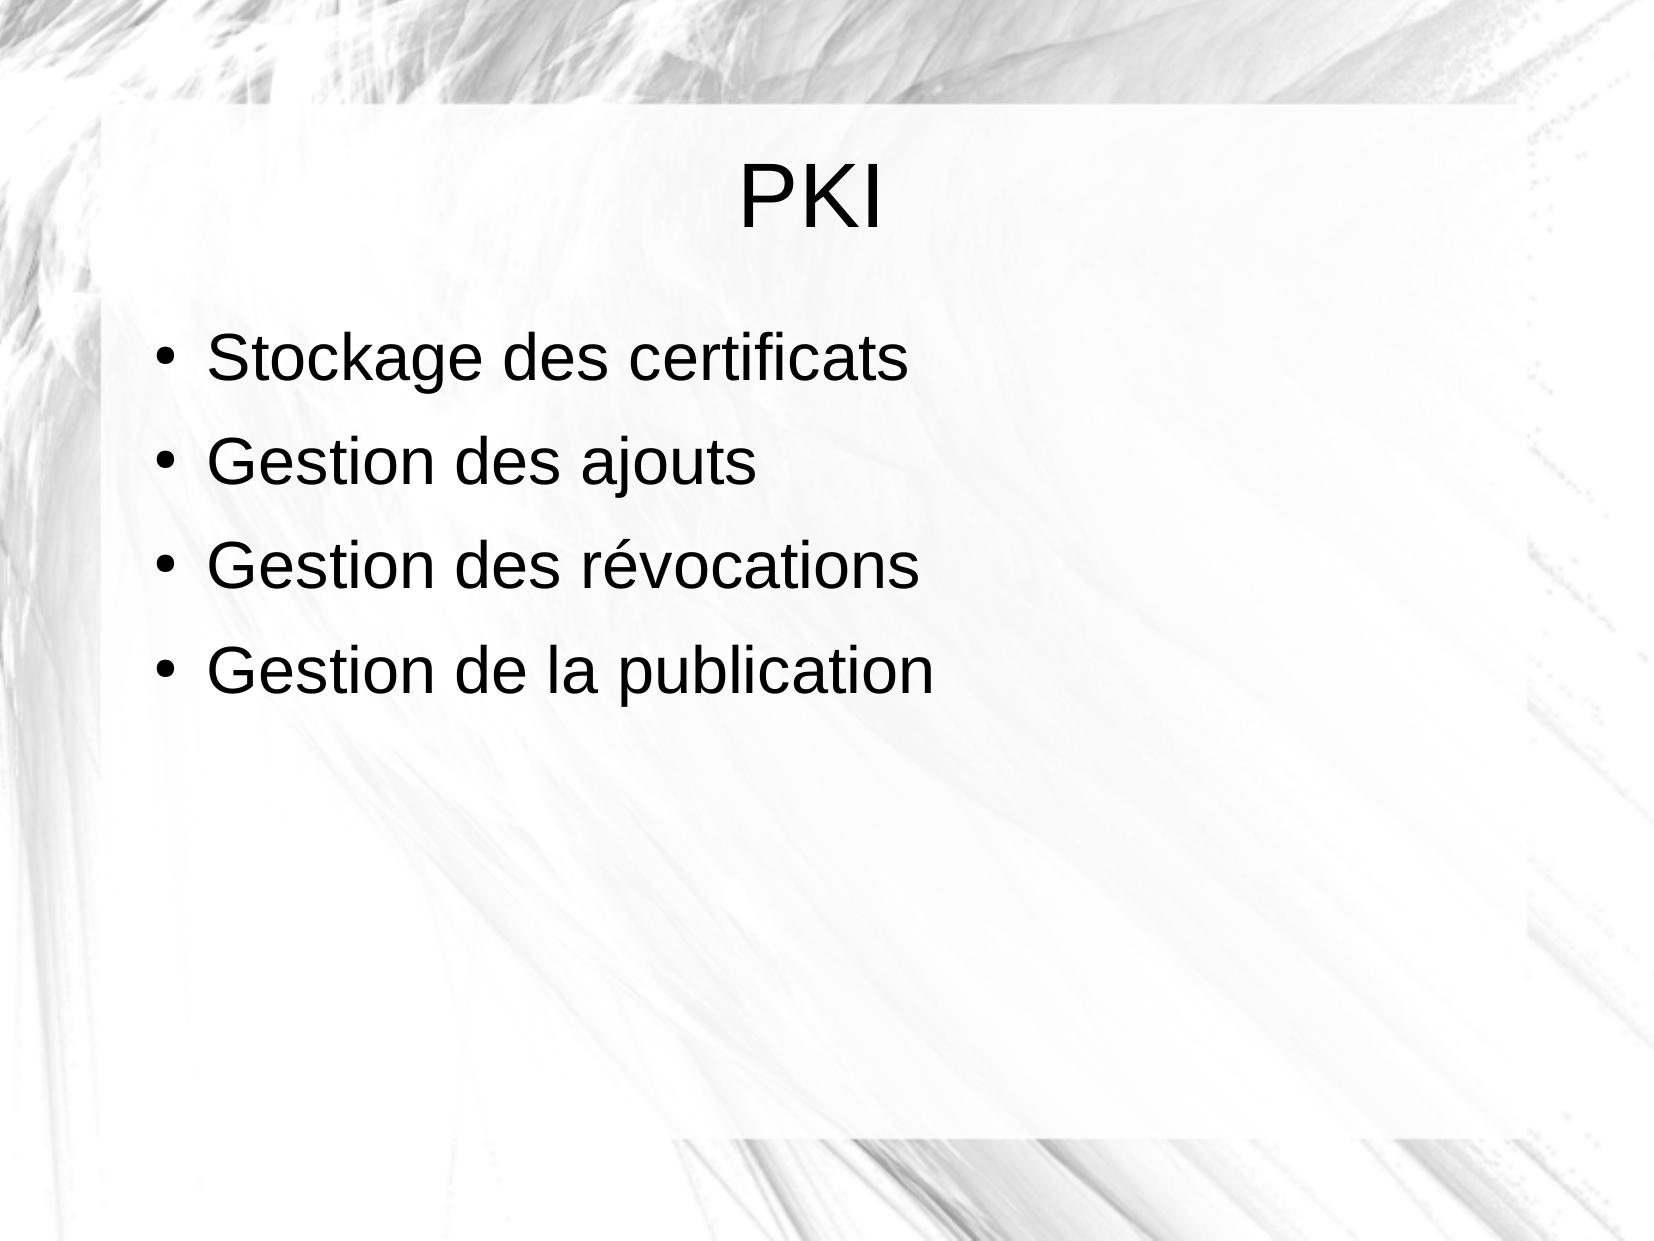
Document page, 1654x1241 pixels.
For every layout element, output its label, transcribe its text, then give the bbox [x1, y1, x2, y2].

title PKI [118, 112, 1506, 281]
picture [0, 0, 1654, 1241]
list Stockage des certificats Gestion des ajouts Gestion des révocations Gestion de la publication [118, 319, 1571, 931]
